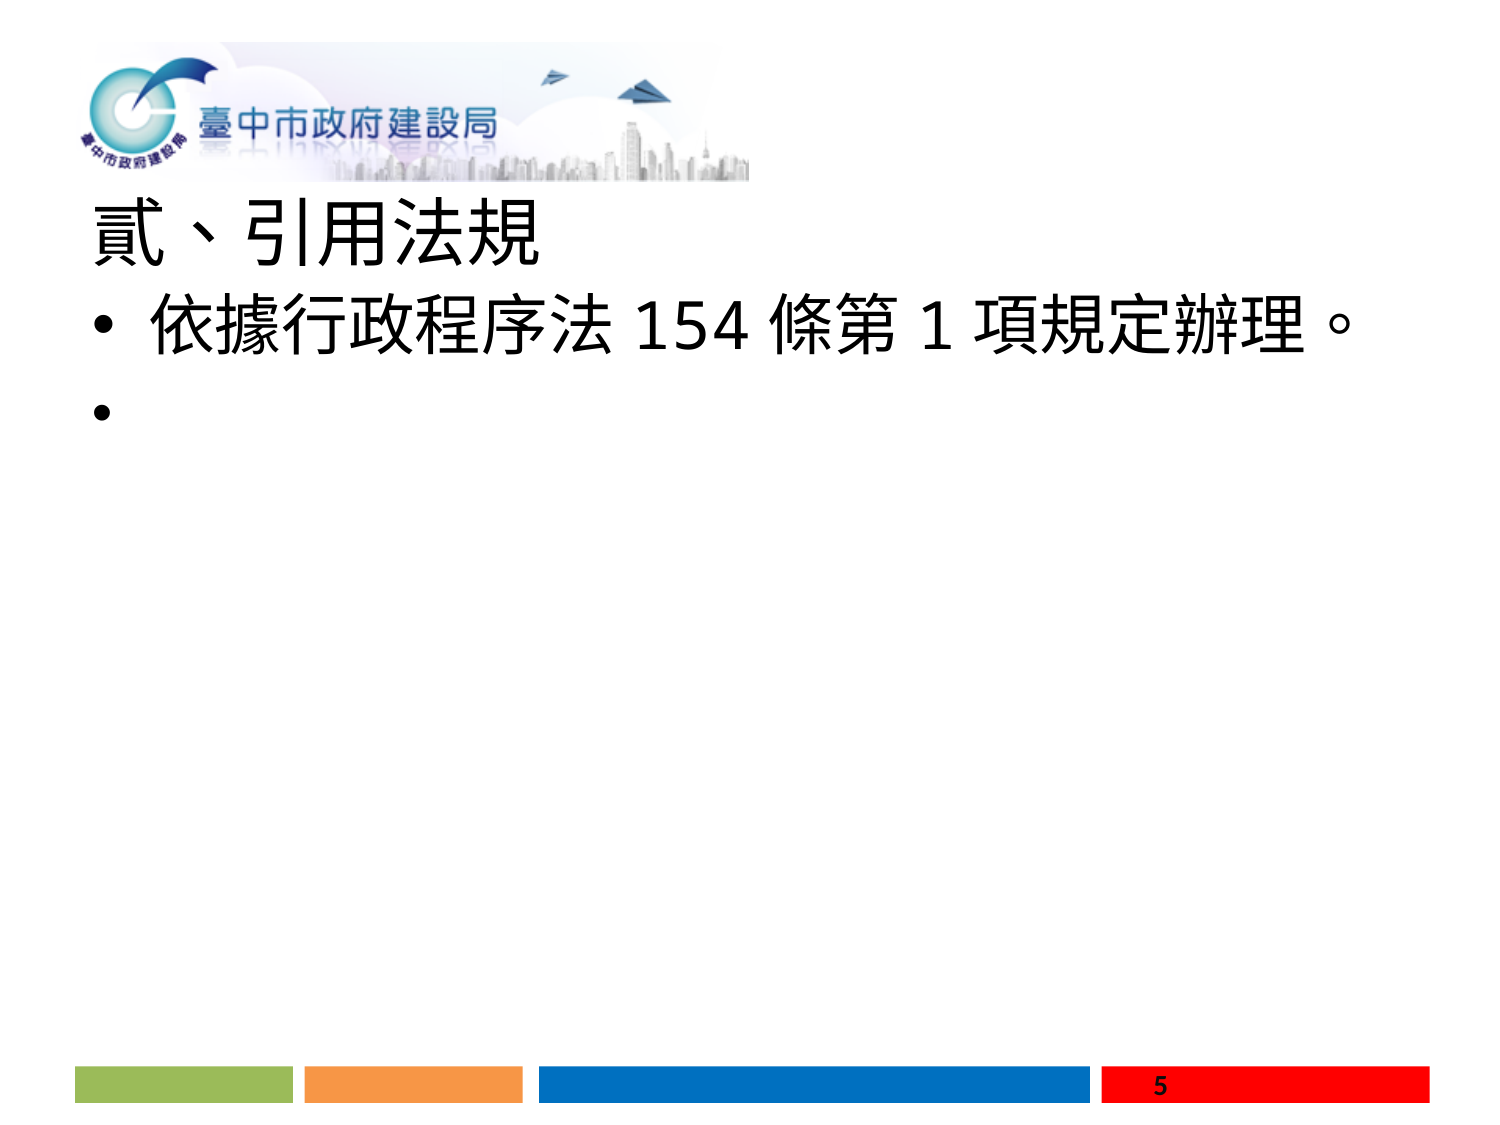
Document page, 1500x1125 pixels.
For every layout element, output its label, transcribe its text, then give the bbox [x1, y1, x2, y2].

list 依據行政程序法154條第1項規定辦理。 [76, 285, 1427, 1018]
text_box [512, 1042, 988, 1103]
text_box [1138, 1053, 1489, 1114]
text_box 貳、引用法規 [76, 178, 1427, 285]
